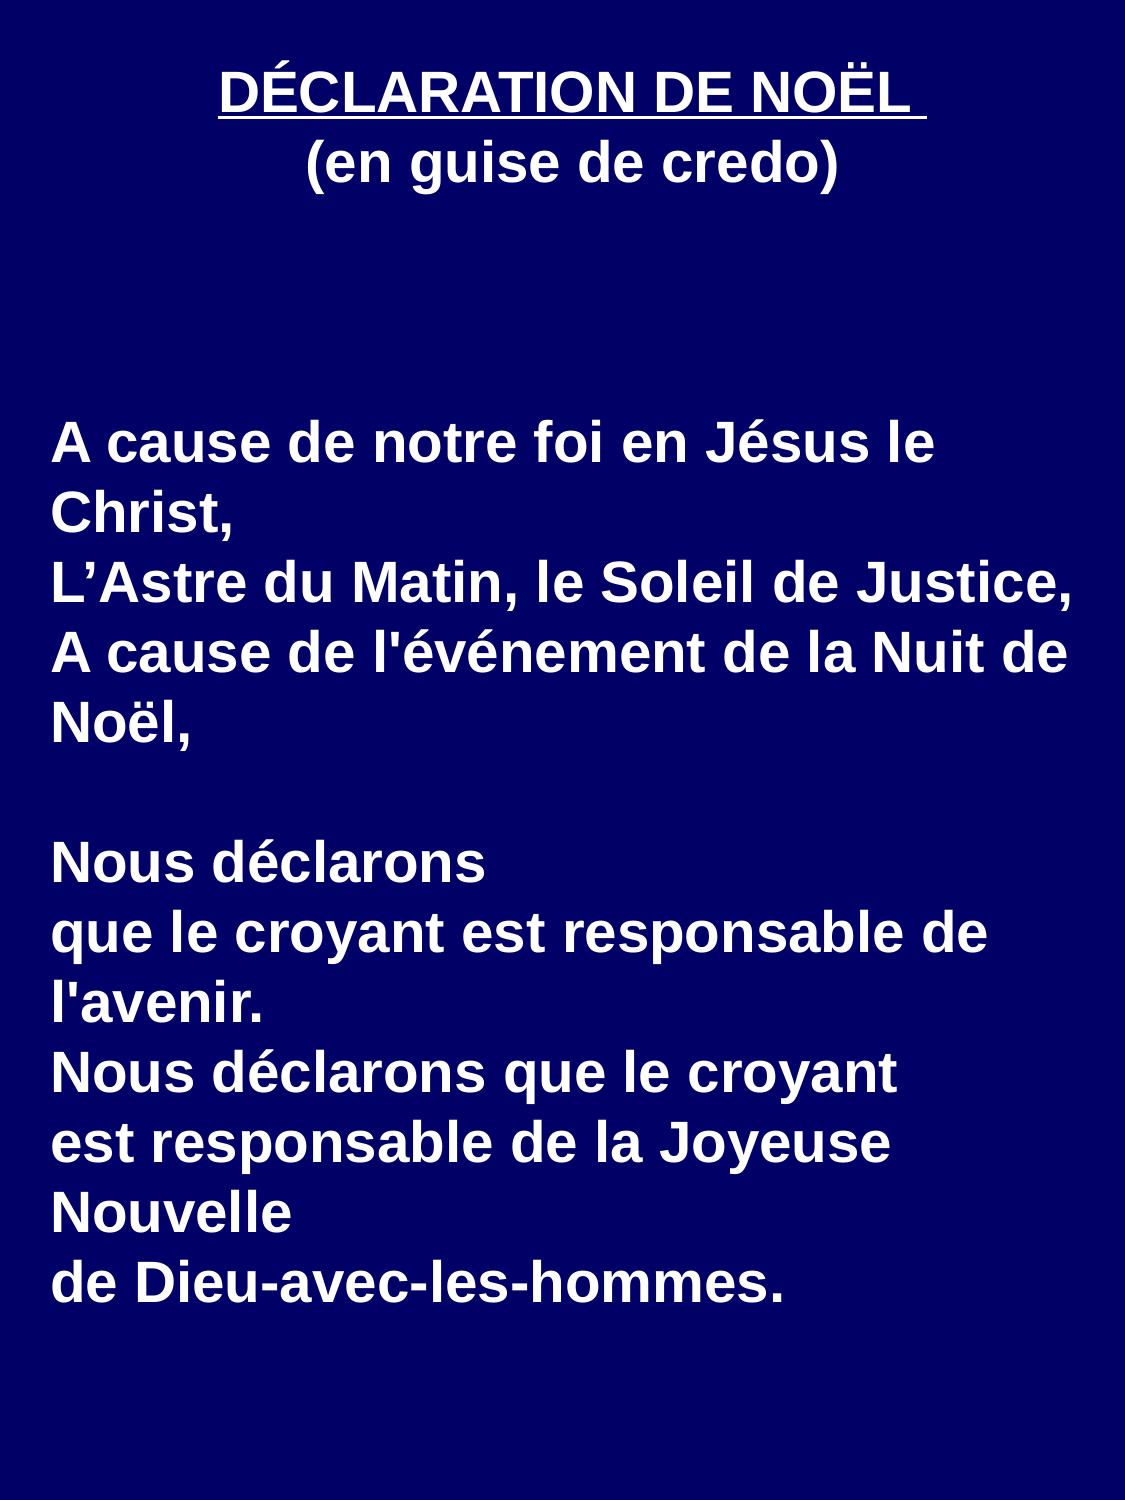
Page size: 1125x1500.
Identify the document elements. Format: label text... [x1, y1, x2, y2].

text_box DÉCLARATION DE NOËL (en guise de credo) A cause de notre foi en Jésus le Christ, L’Astre du Matin, le Soleil de Justice, A cause de l'événement de la Nuit de Noël, Nous déclarons que le croyant est responsable de l'avenir. Nous déclarons que le croyant est responsable de la Joyeuse Nouvelle de Dieu-avec-les-hommes. [35, 47, 1111, 1335]
